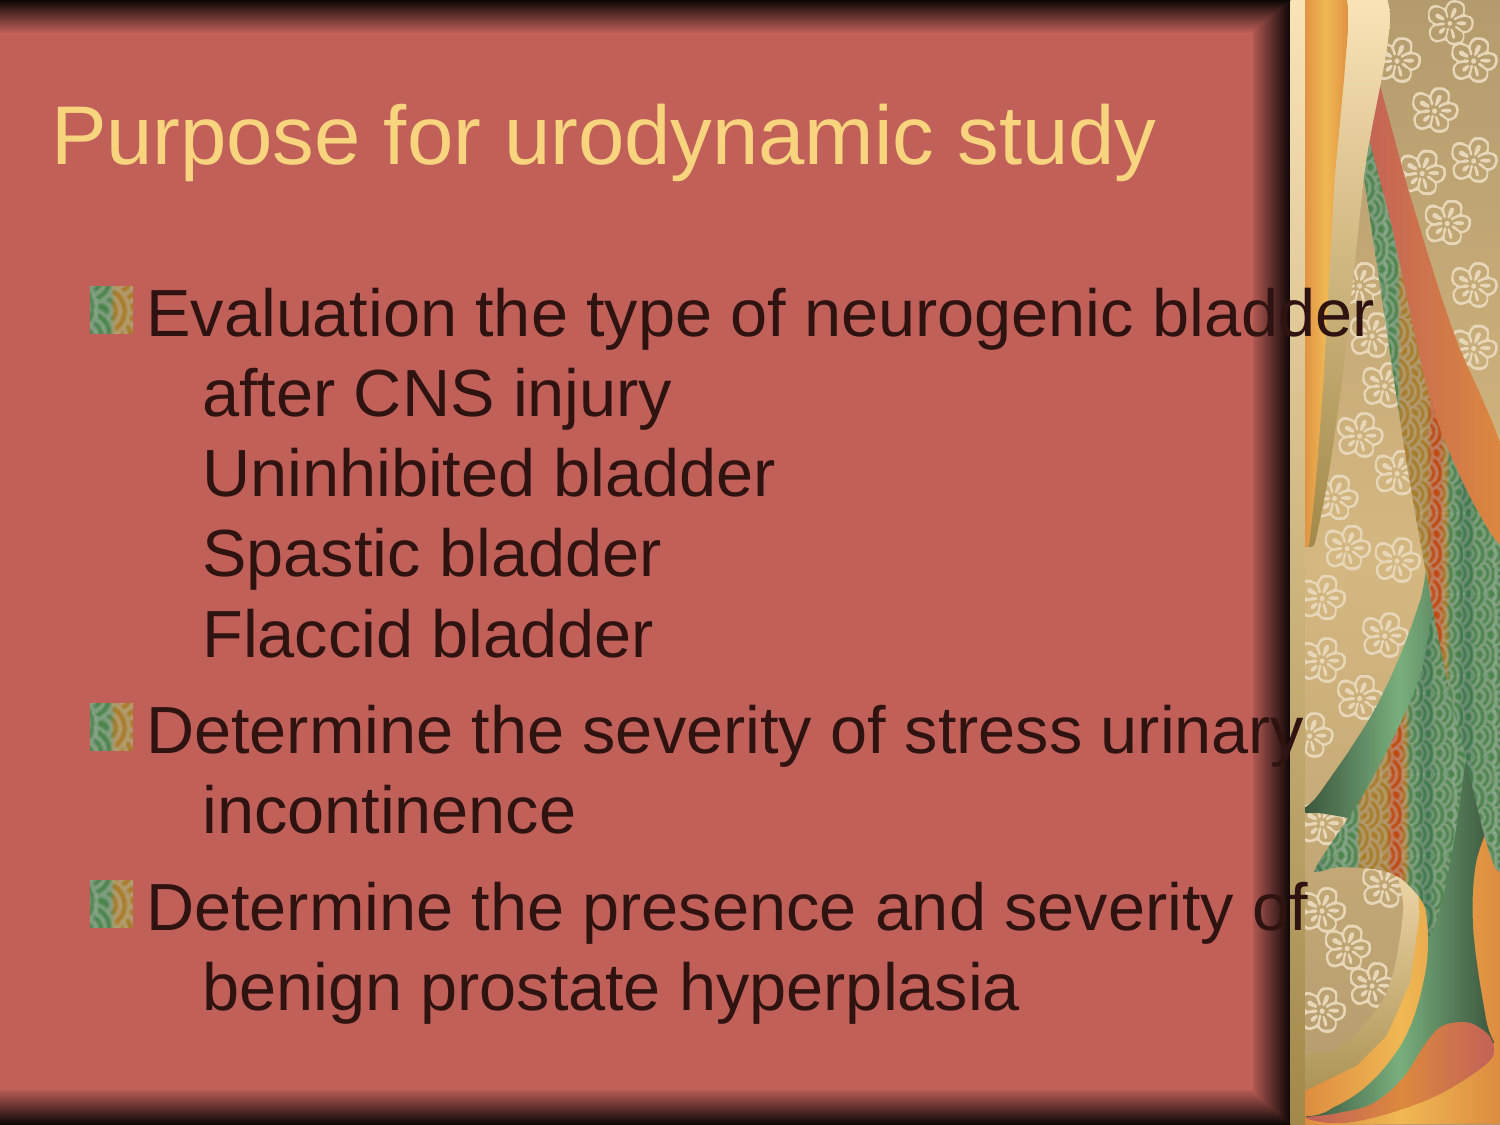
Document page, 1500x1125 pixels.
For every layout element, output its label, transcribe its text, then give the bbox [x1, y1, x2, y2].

title Purpose for urodynamic study [35, 37, 1263, 225]
list Evaluation the type of neurogenic bladder after CNS injury Uninhibited bladder Spastic bladder Flaccid bladder Determine the severity of stress urinary incontinence Determine the presence and severity of benign prostate hyperplasia [75, 262, 1426, 1059]
